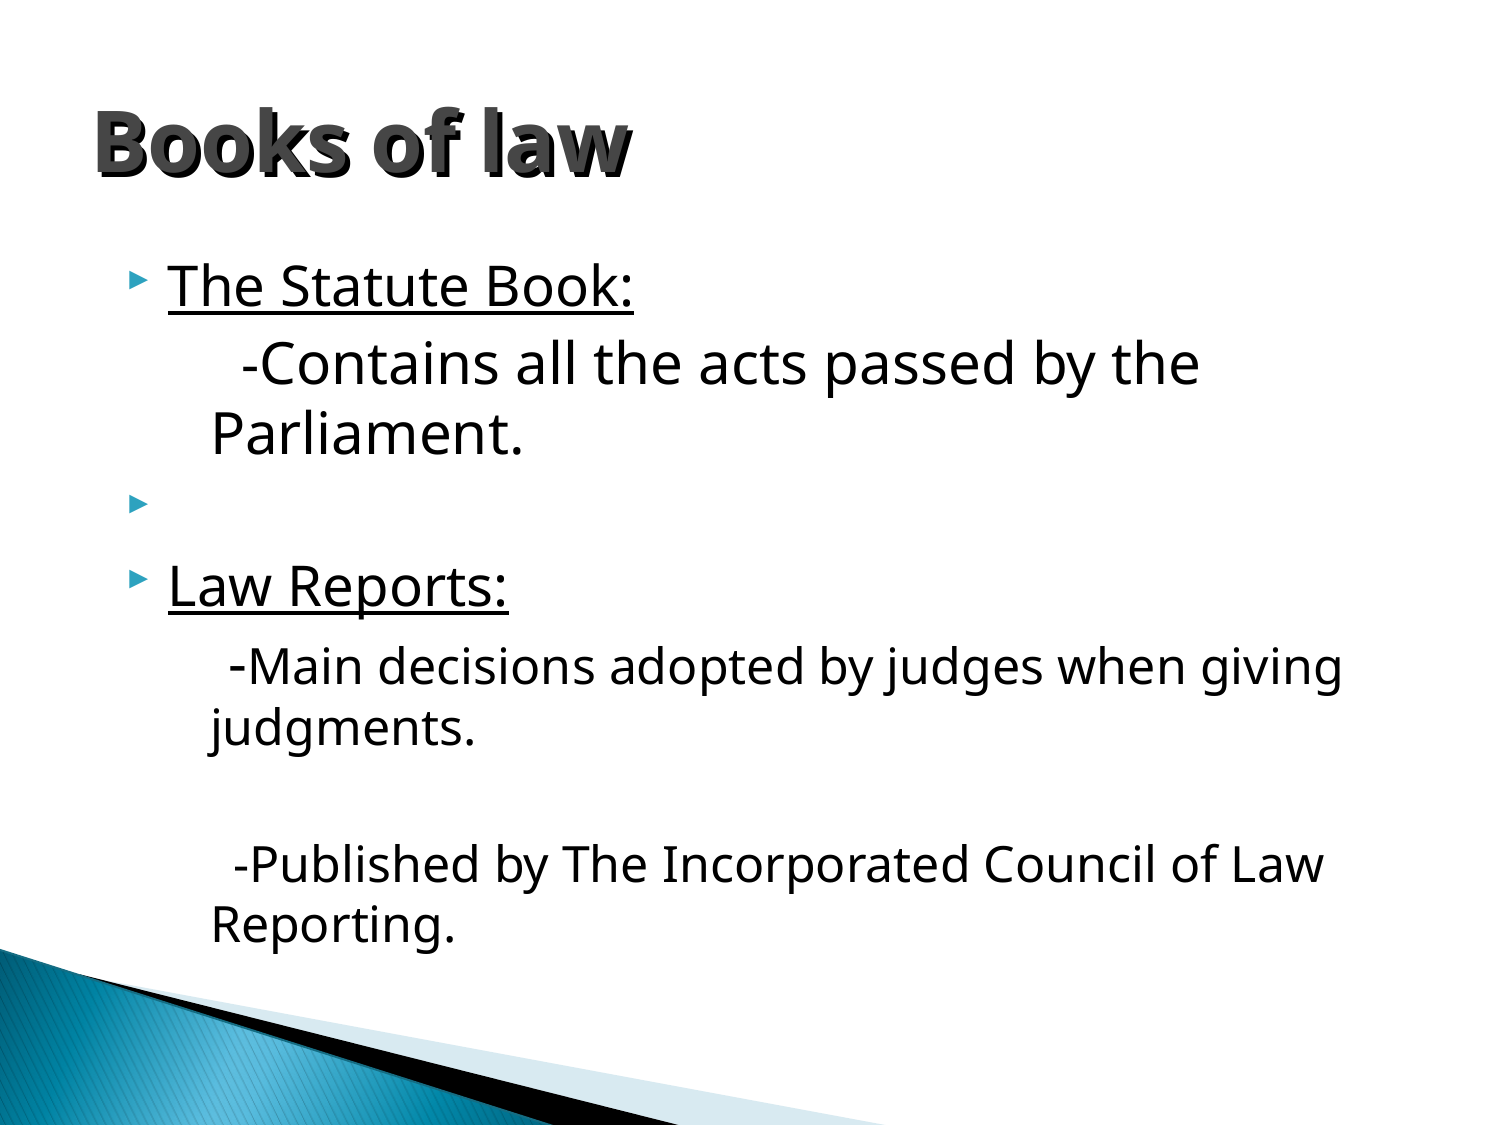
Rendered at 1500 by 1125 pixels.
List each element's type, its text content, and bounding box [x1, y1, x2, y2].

list The Statute Book: -Contains all the acts passed by the Parliament. Law Reports: -Main decisions adopted by judges when giving judgments. -Published by The Incorporated Council of Law Reporting. [75, 243, 1426, 986]
title Books of law [75, 45, 1426, 233]
